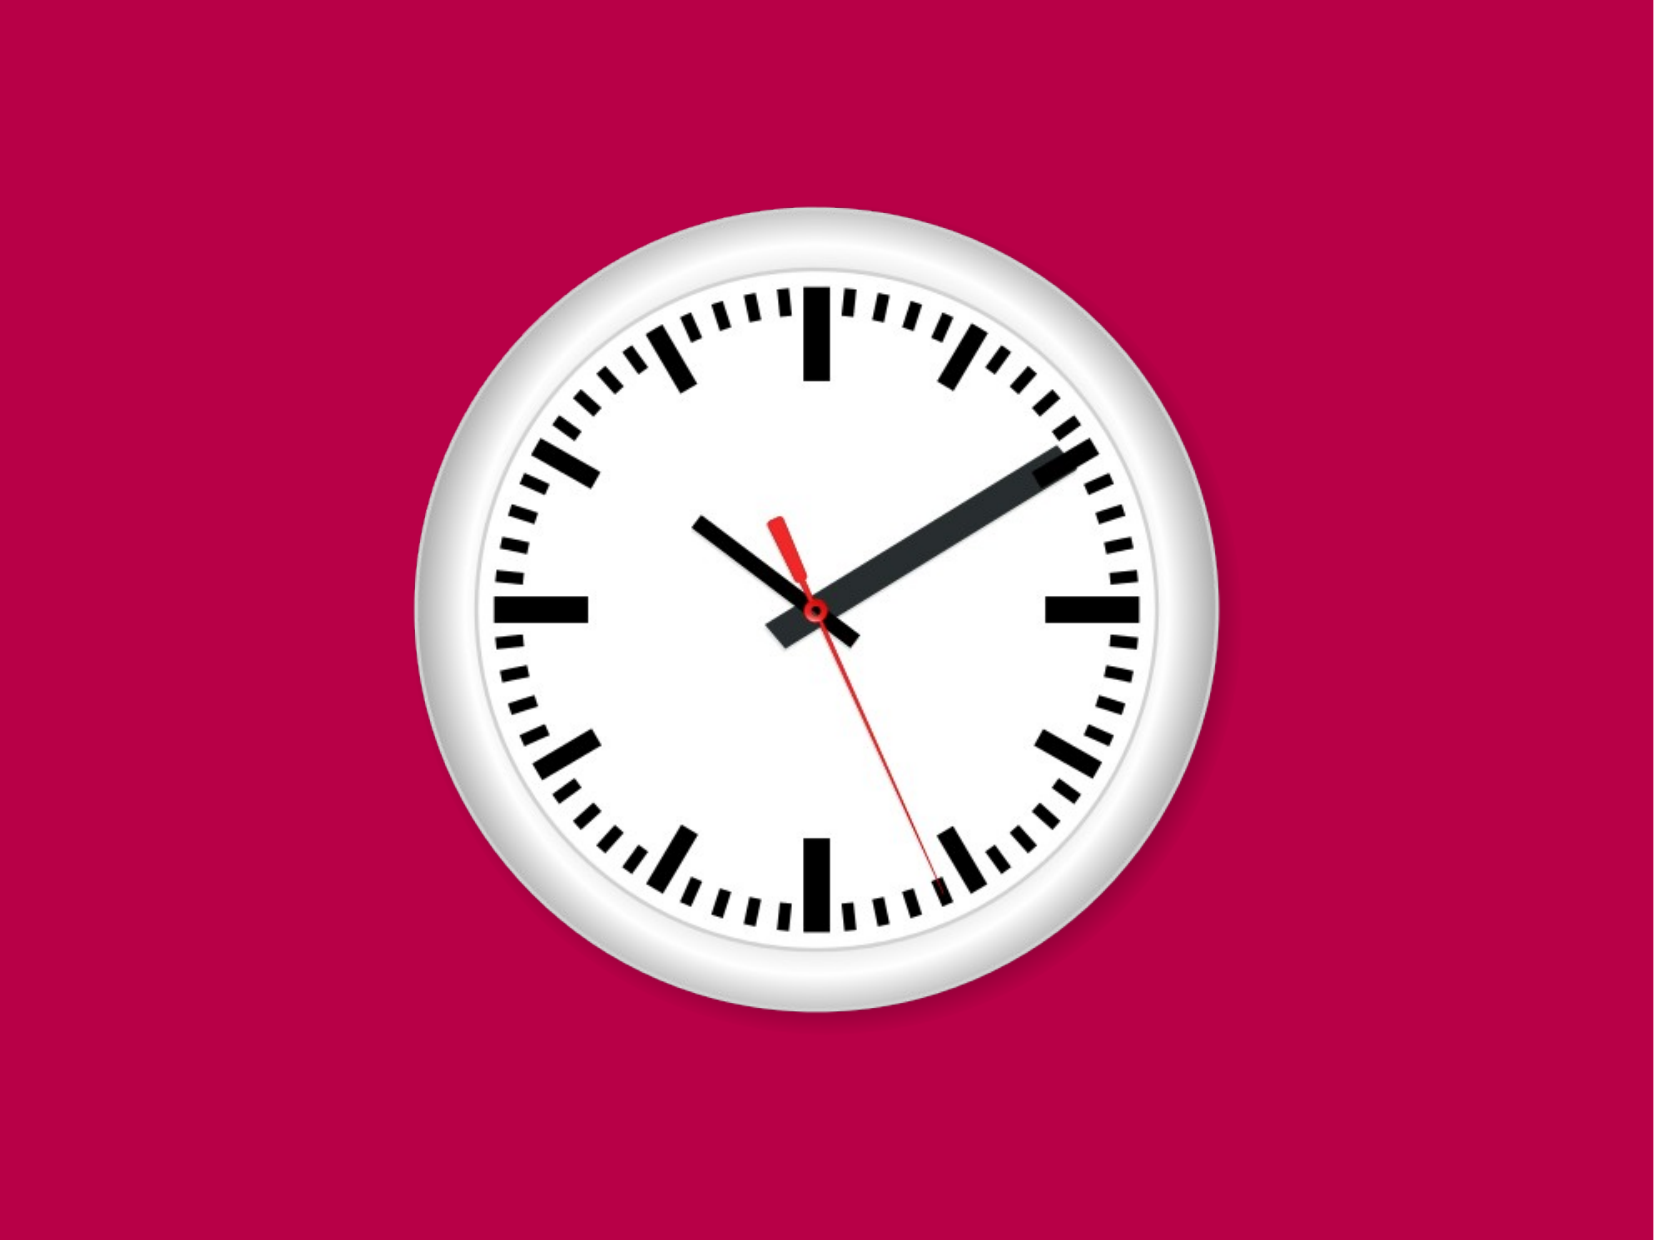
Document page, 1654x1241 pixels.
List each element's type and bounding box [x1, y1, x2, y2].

picture [410, 203, 1244, 1037]
